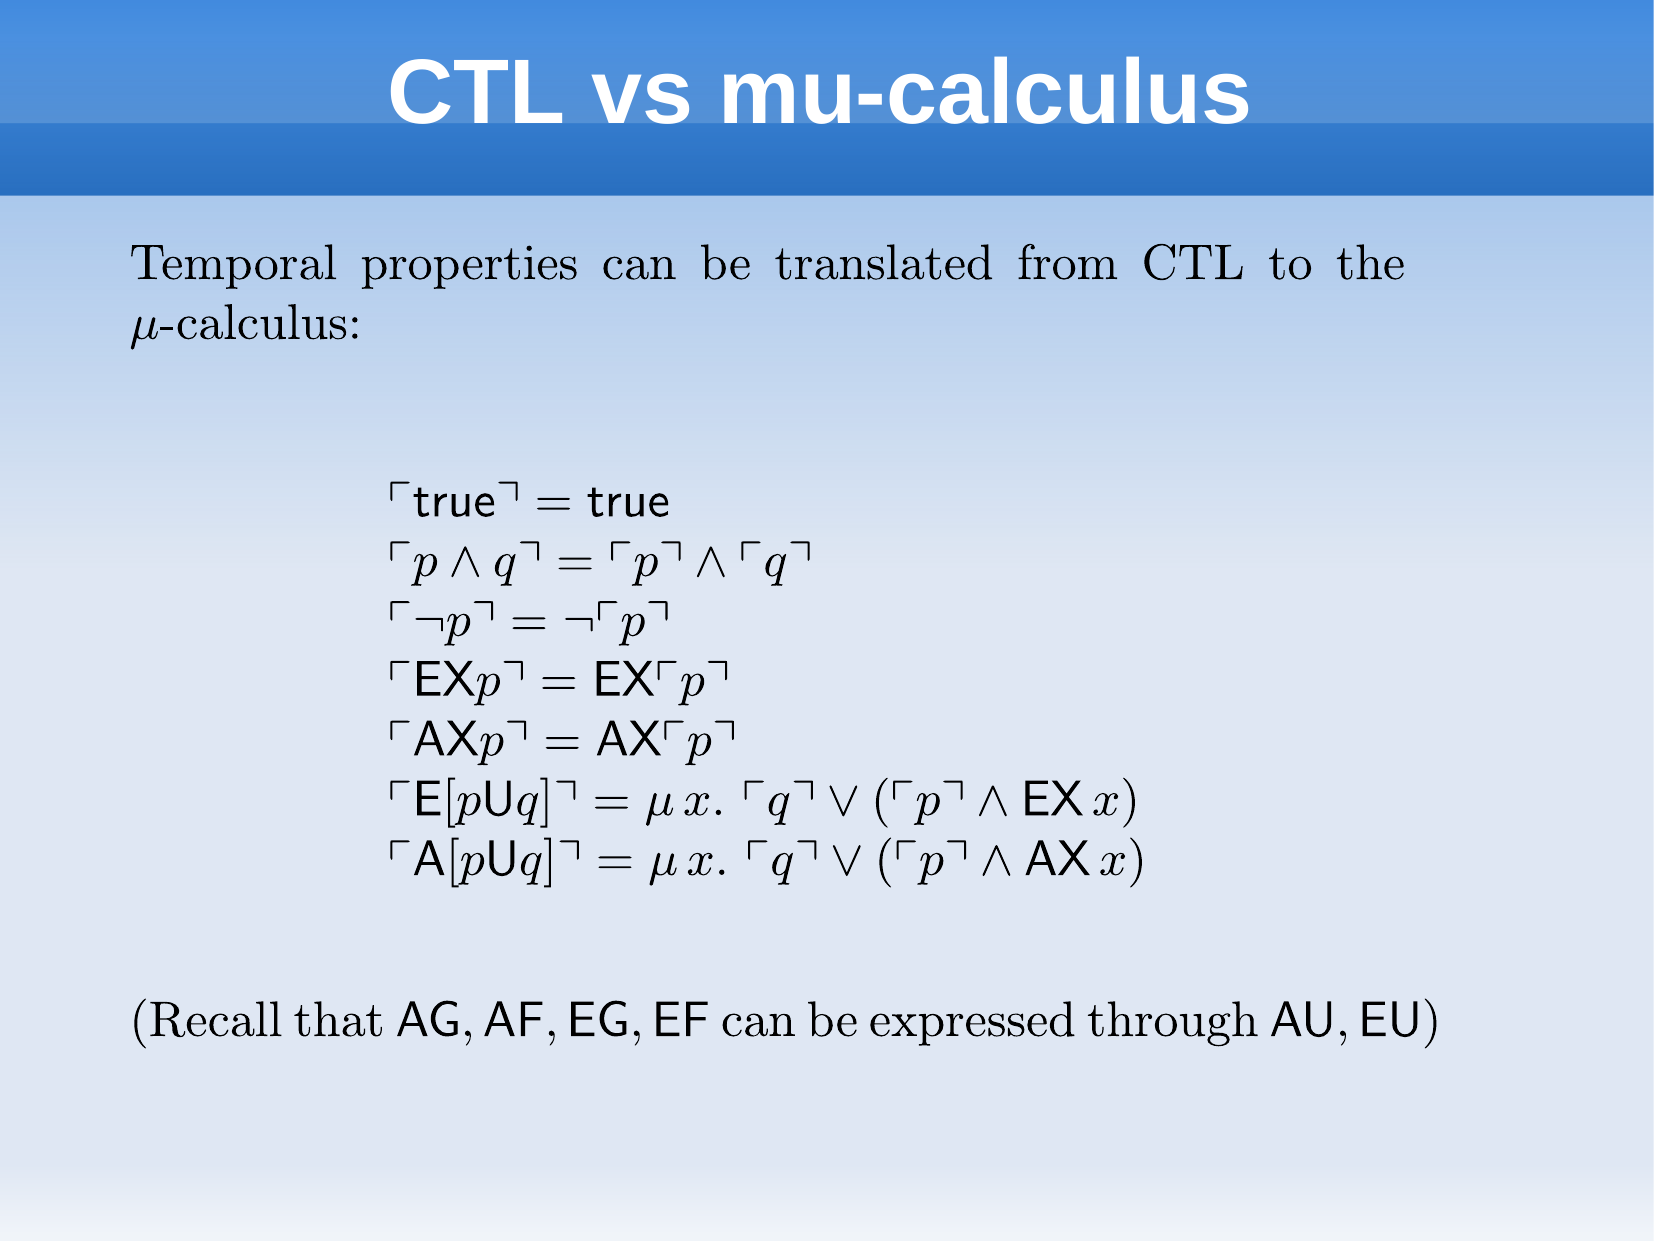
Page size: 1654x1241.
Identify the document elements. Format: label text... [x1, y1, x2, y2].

picture [0, 0, 1654, 1241]
title CTL vs mu-calculus [76, 0, 1565, 188]
text_box [129, 243, 1442, 1049]
